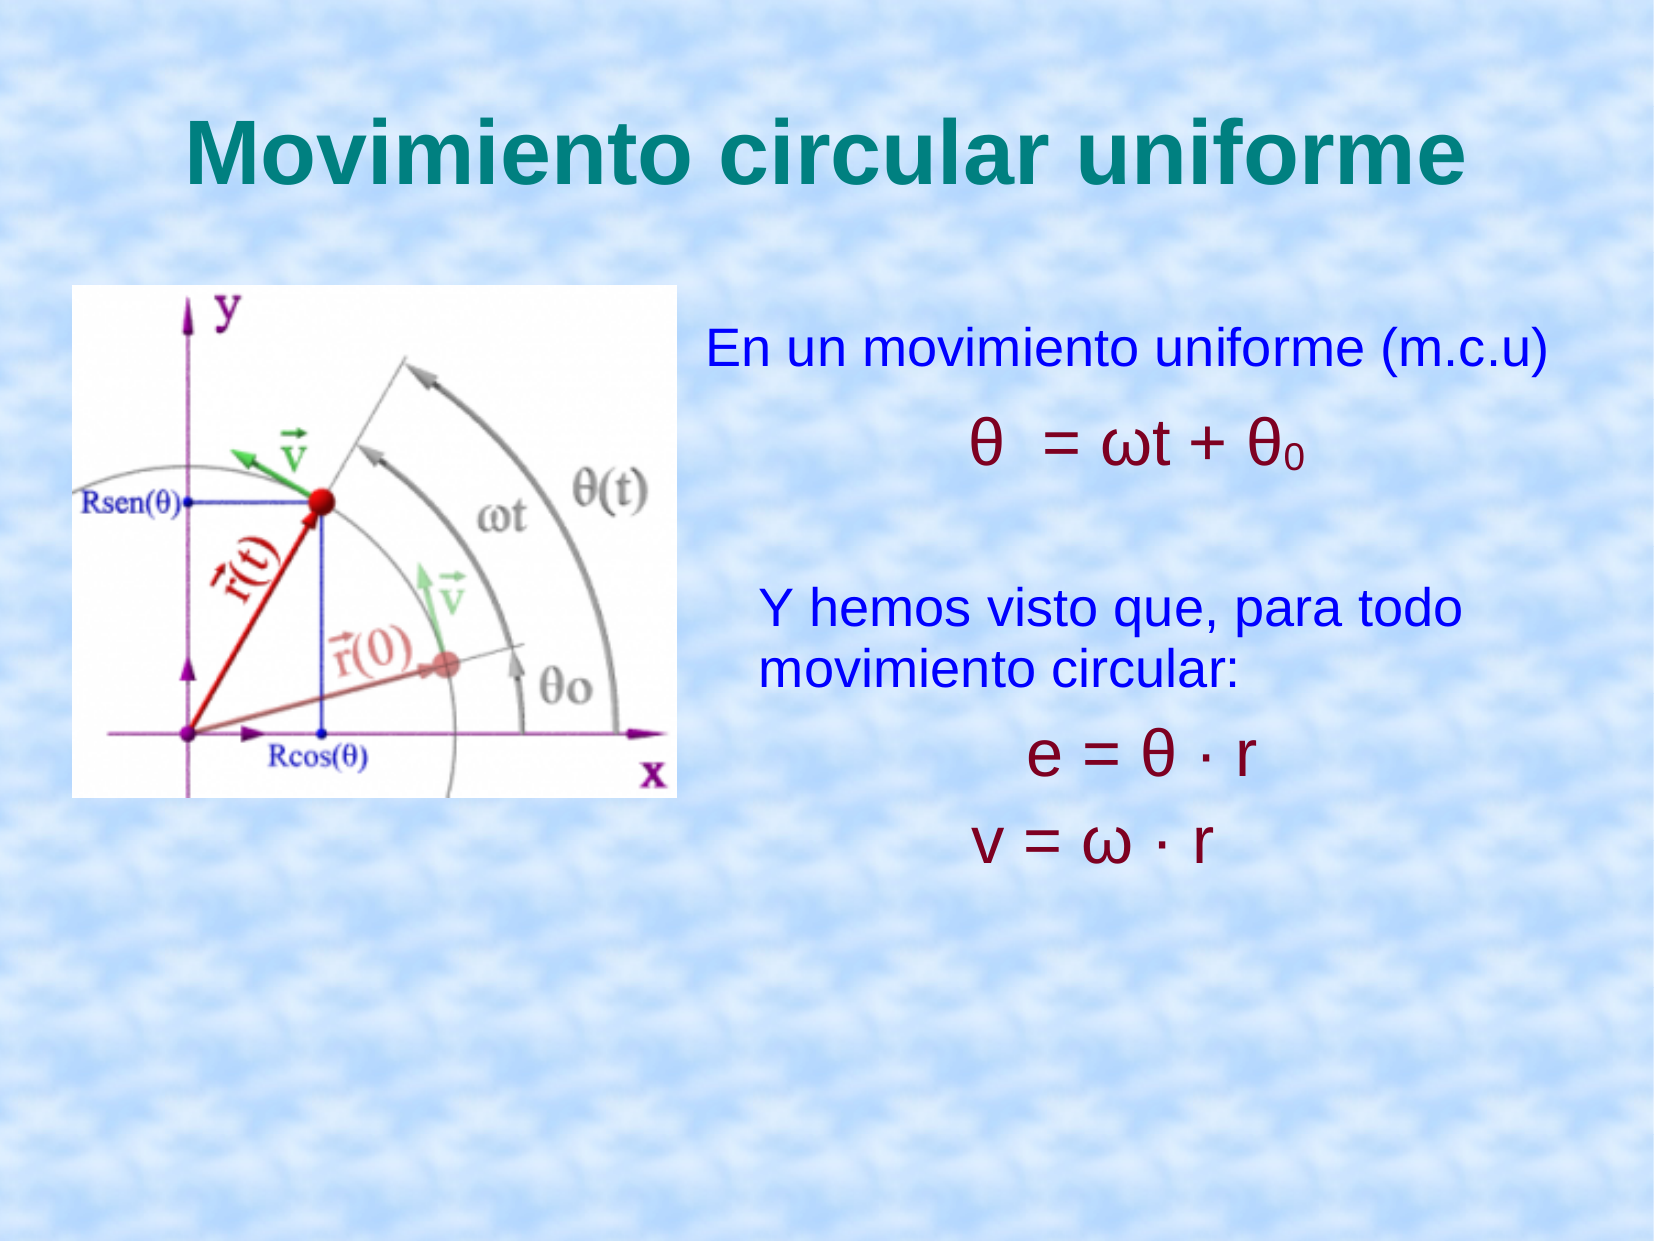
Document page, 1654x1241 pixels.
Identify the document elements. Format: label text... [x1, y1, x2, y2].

text_box v = ω · r [885, 796, 1445, 886]
title Movimiento circular uniforme [82, 49, 1571, 257]
text_box θ = ωt + θ0 [826, 414, 1388, 502]
text_box Y hemos visto que, para todo movimiento circular: [673, 570, 1565, 709]
text_box En un movimiento uniforme (m.c.u) [677, 310, 1654, 414]
picture [0, 0, 1654, 1241]
text_box e = θ · r [885, 709, 1329, 796]
